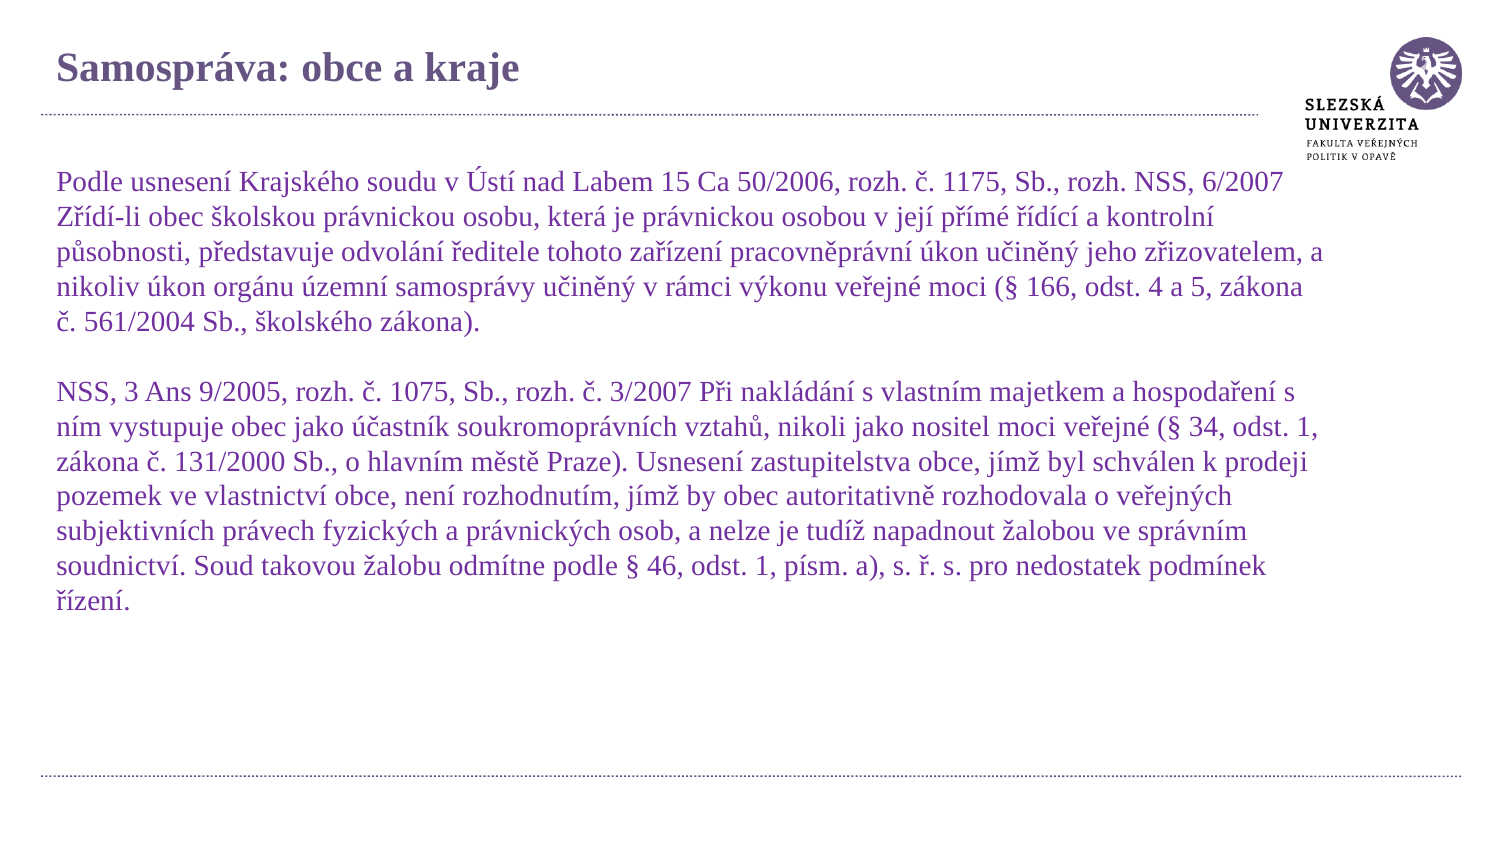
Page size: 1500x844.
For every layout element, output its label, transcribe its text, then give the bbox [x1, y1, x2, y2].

title Samospráva: obce a kraje [41, 32, 786, 116]
text_box Podle usnesení Krajského soudu v Ústí nad Labem 15 Ca 50/2006, rozh. č. 1175, Sb., rozh. NSS, 6/2007 Zřídí-li obec školskou právnickou osobu, která je právnickou osobou v její přímé řídící a kontrolní působnosti, představuje odvolání ředitele tohoto zařízení pracovněprávní úkon učiněný jeho zřizovatelem, a nikoliv úkon orgánu územní samosprávy učiněný v rámci výkonu veřejné moci (§ 166, odst. 4 a 5, zákona č. 561/2004 Sb., školského zákona). NSS, 3 Ans 9/2005, rozh. č. 1075, Sb., rozh. č. 3/2007 Při nakládání s vlastním majetkem a hospodaření s ním vystupuje obec jako účastník soukromoprávních vztahů, nikoli jako nositel moci veřejné (§ 34, odst. 1, zákona č. 131/2000 Sb., o hlavním městě Praze). Usnesení zastupitelstva obce, jímž byl schválen k prodeji pozemek ve vlastnictví obce, není rozhodnutím, jímž by obec autoritativně rozhodovala o veřejných subjektivních právech fyzických a právnických osob, a nelze je tudíž napadnout žalobou ve správním soudnictví. Soud takovou žalobu odmítne podle § 46, odst. 1, písm. a), s. ř. s. pro nedostatek podmínek řízení. [41, 154, 1347, 630]
